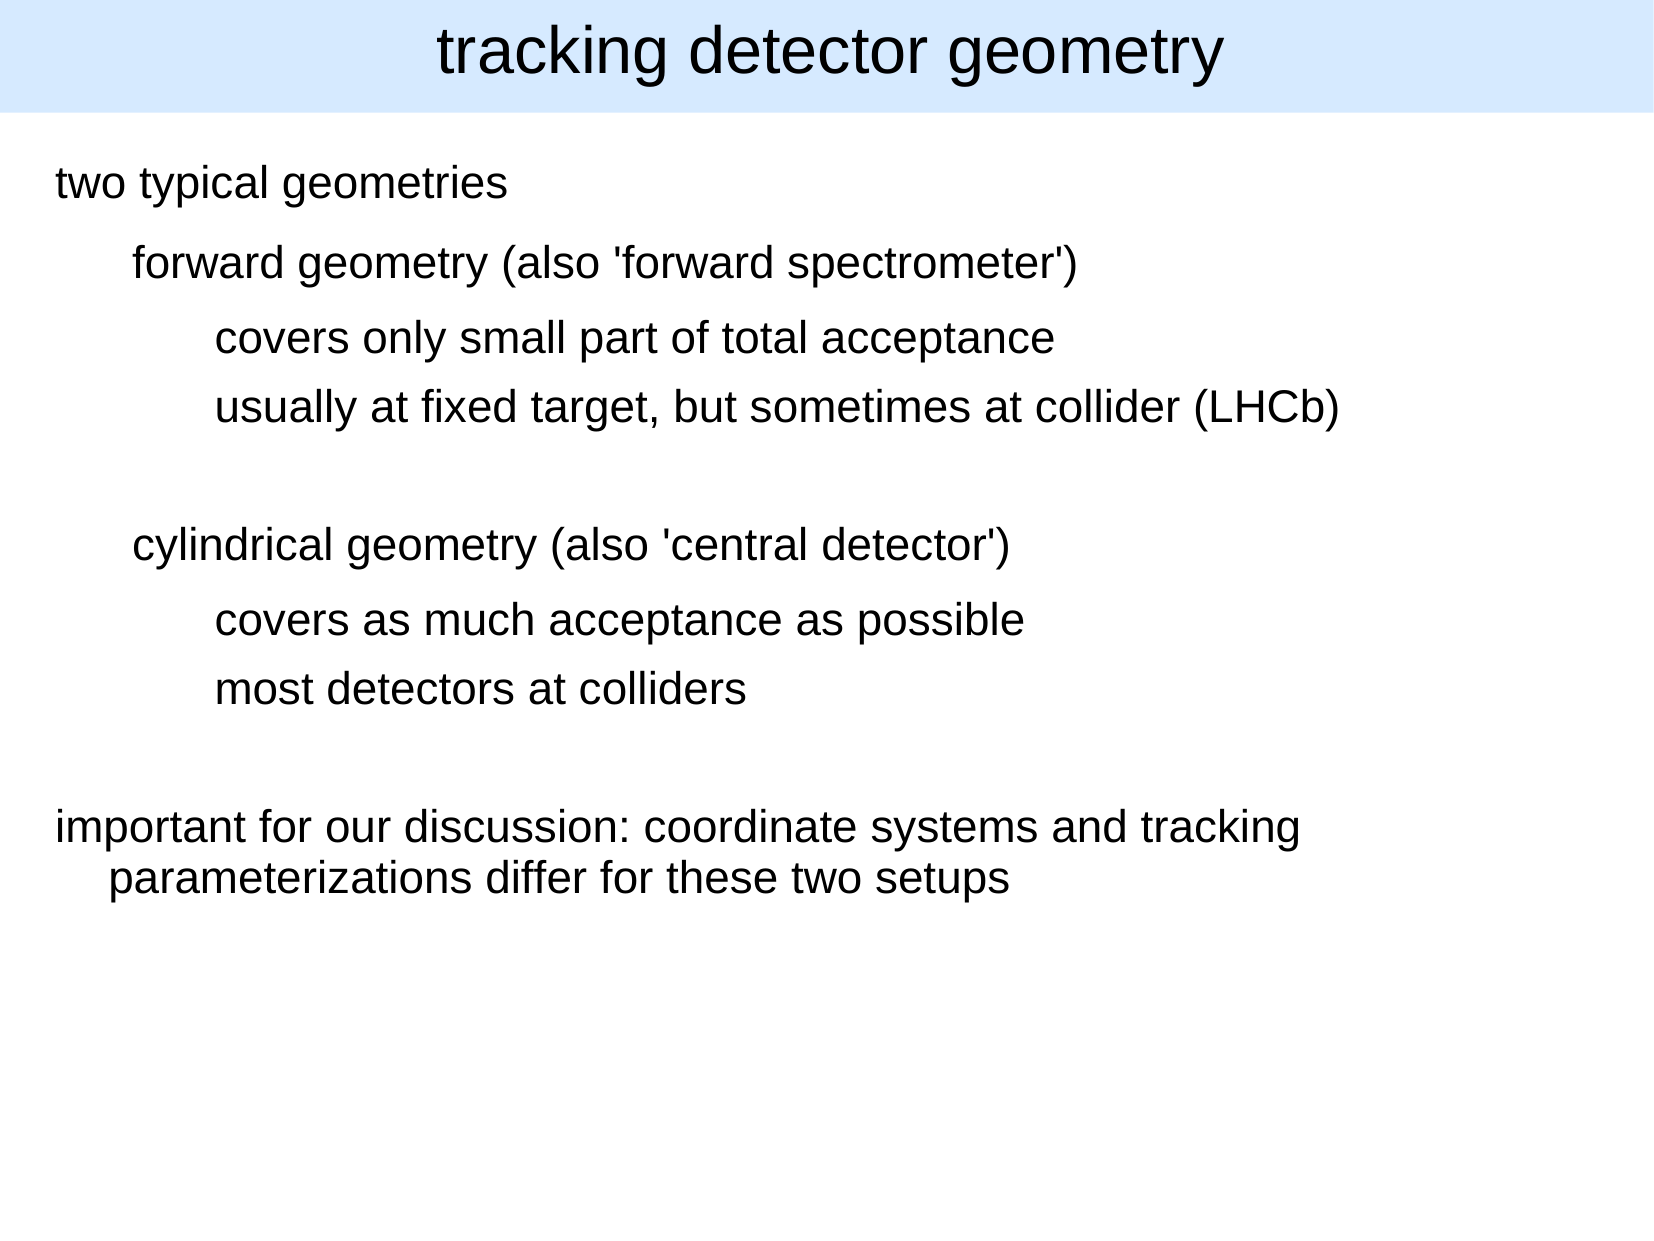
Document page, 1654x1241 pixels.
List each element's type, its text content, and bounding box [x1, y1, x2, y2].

list two typical geometries forward geometry (also 'forward spectrometer') covers only small part of total acceptance usually at fixed target, but sometimes at collider (LHCb) cylindrical geometry (also 'central detector') covers as much acceptance as possible most detectors at colliders important for our discussion: coordinate systems and tracking parameterizations differ for these two setups [37, 156, 1613, 1088]
title tracking detector geometry [86, 0, 1576, 100]
